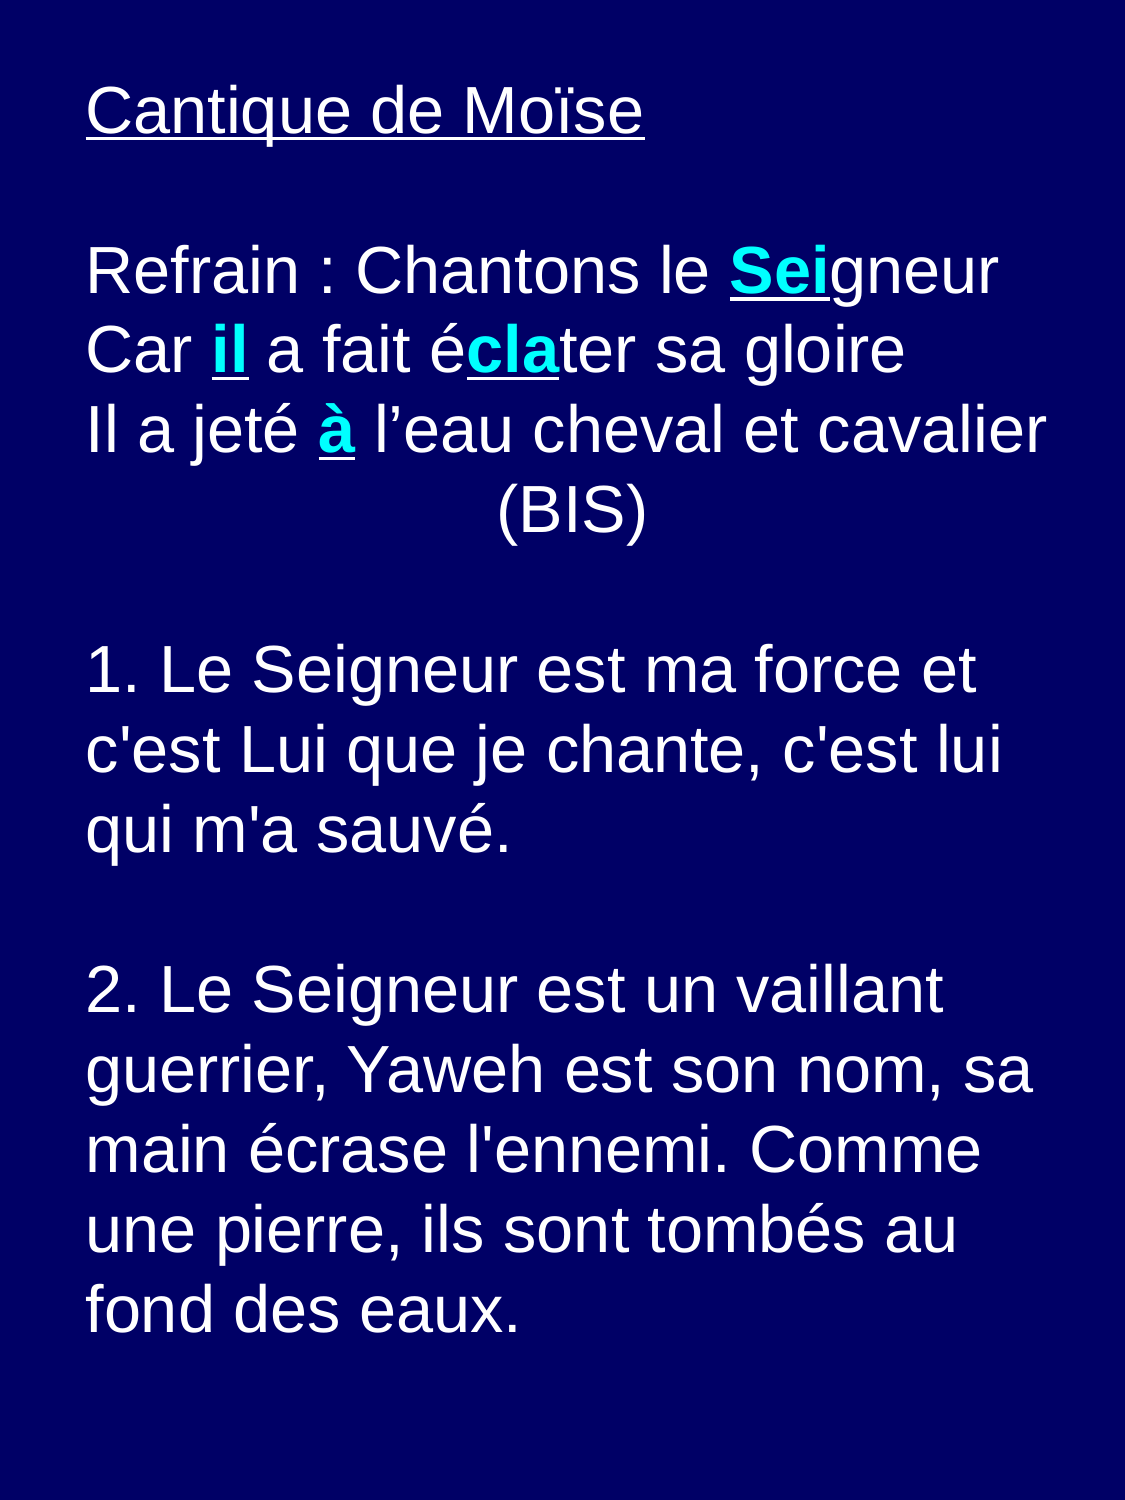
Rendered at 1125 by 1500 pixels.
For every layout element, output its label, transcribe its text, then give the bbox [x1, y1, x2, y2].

text_box Cantique de Moïse Refrain : Chantons le Seigneur Car il a fait éclater sa gloire Il a jeté à l’eau cheval et cavalier (BIS) 1. Le Seigneur est ma force et c'est Lui que je chante, c'est lui qui m'a sauvé. 2. Le Seigneur est un vaillant guerrier, Yaweh est son nom, sa main écrase l'ennemi. Comme une pierre, ils sont tombés au fond des eaux. [70, 59, 1075, 1332]
